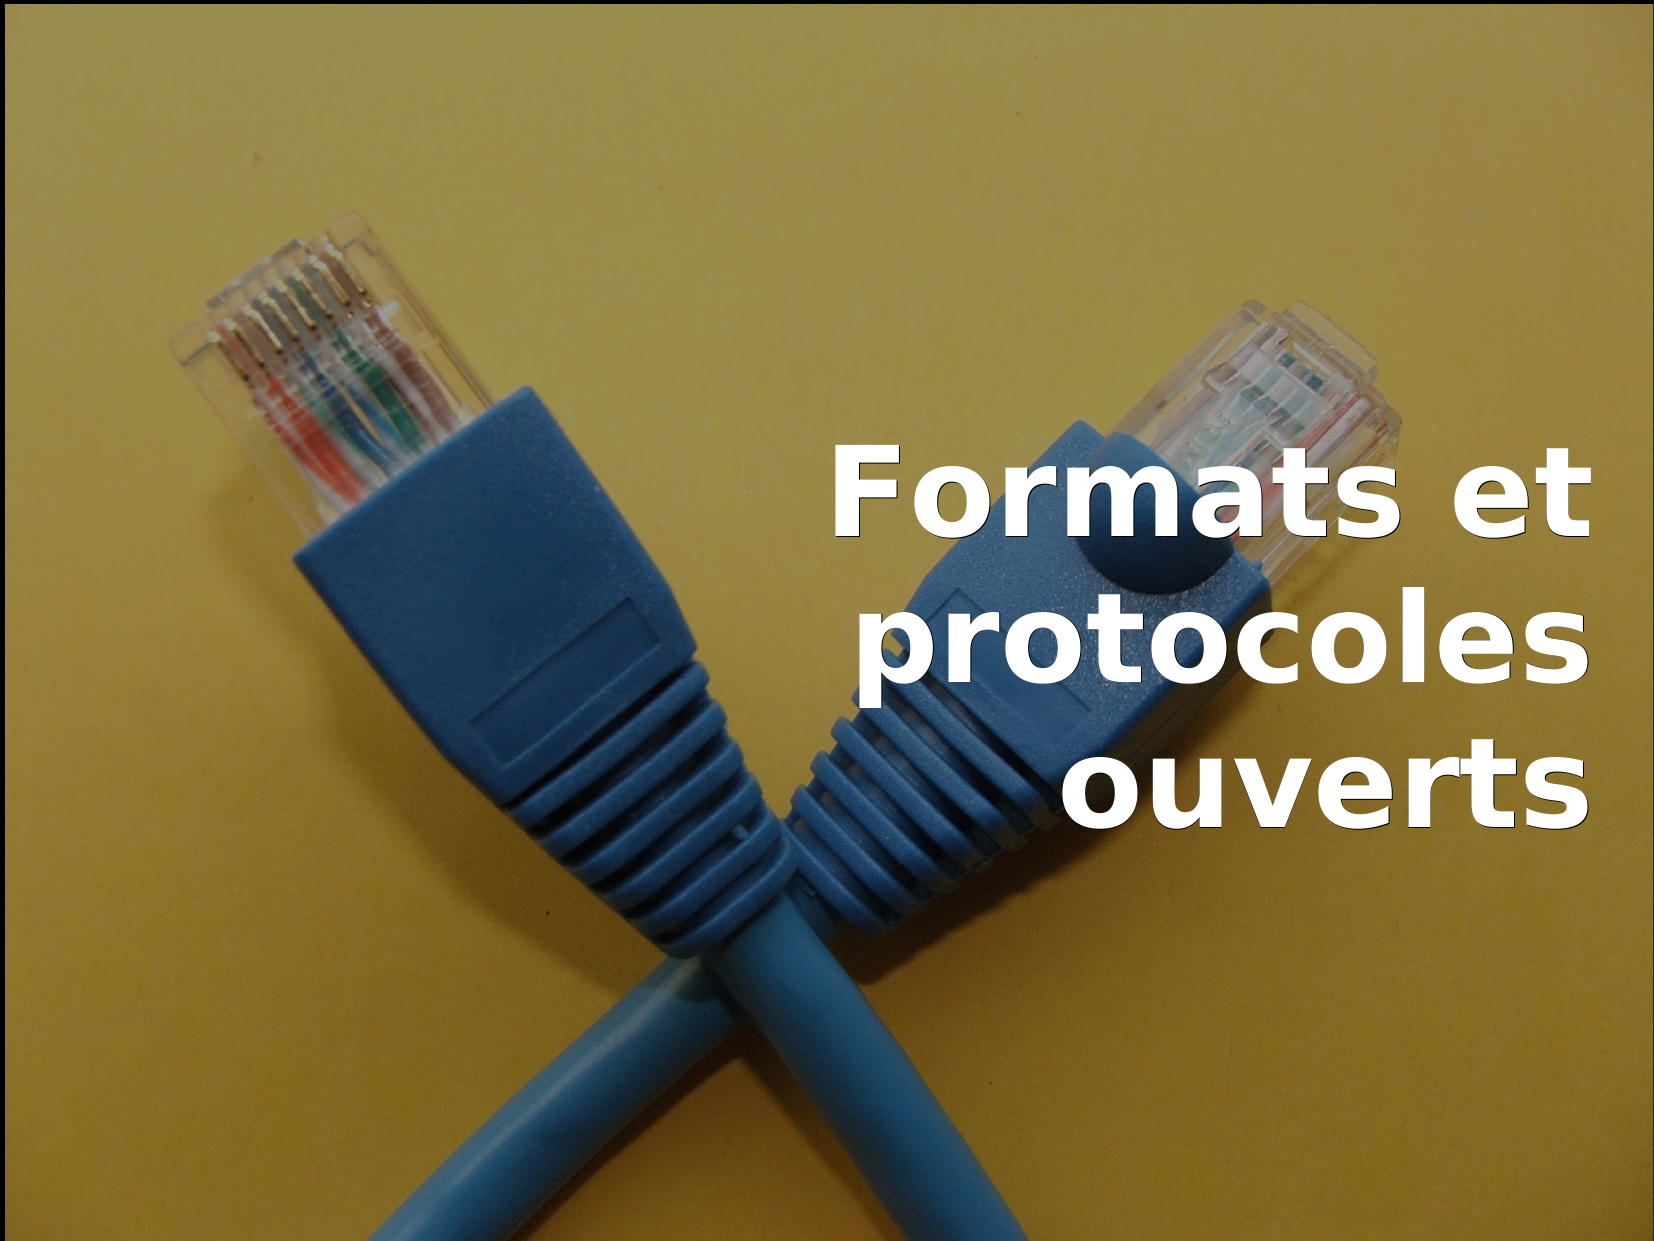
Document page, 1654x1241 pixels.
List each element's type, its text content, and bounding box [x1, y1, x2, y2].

text_box [0, 0, 1654, 1241]
picture [5, 4, 1654, 1241]
text_box Formats et protocoles ouverts [487, 413, 1610, 865]
